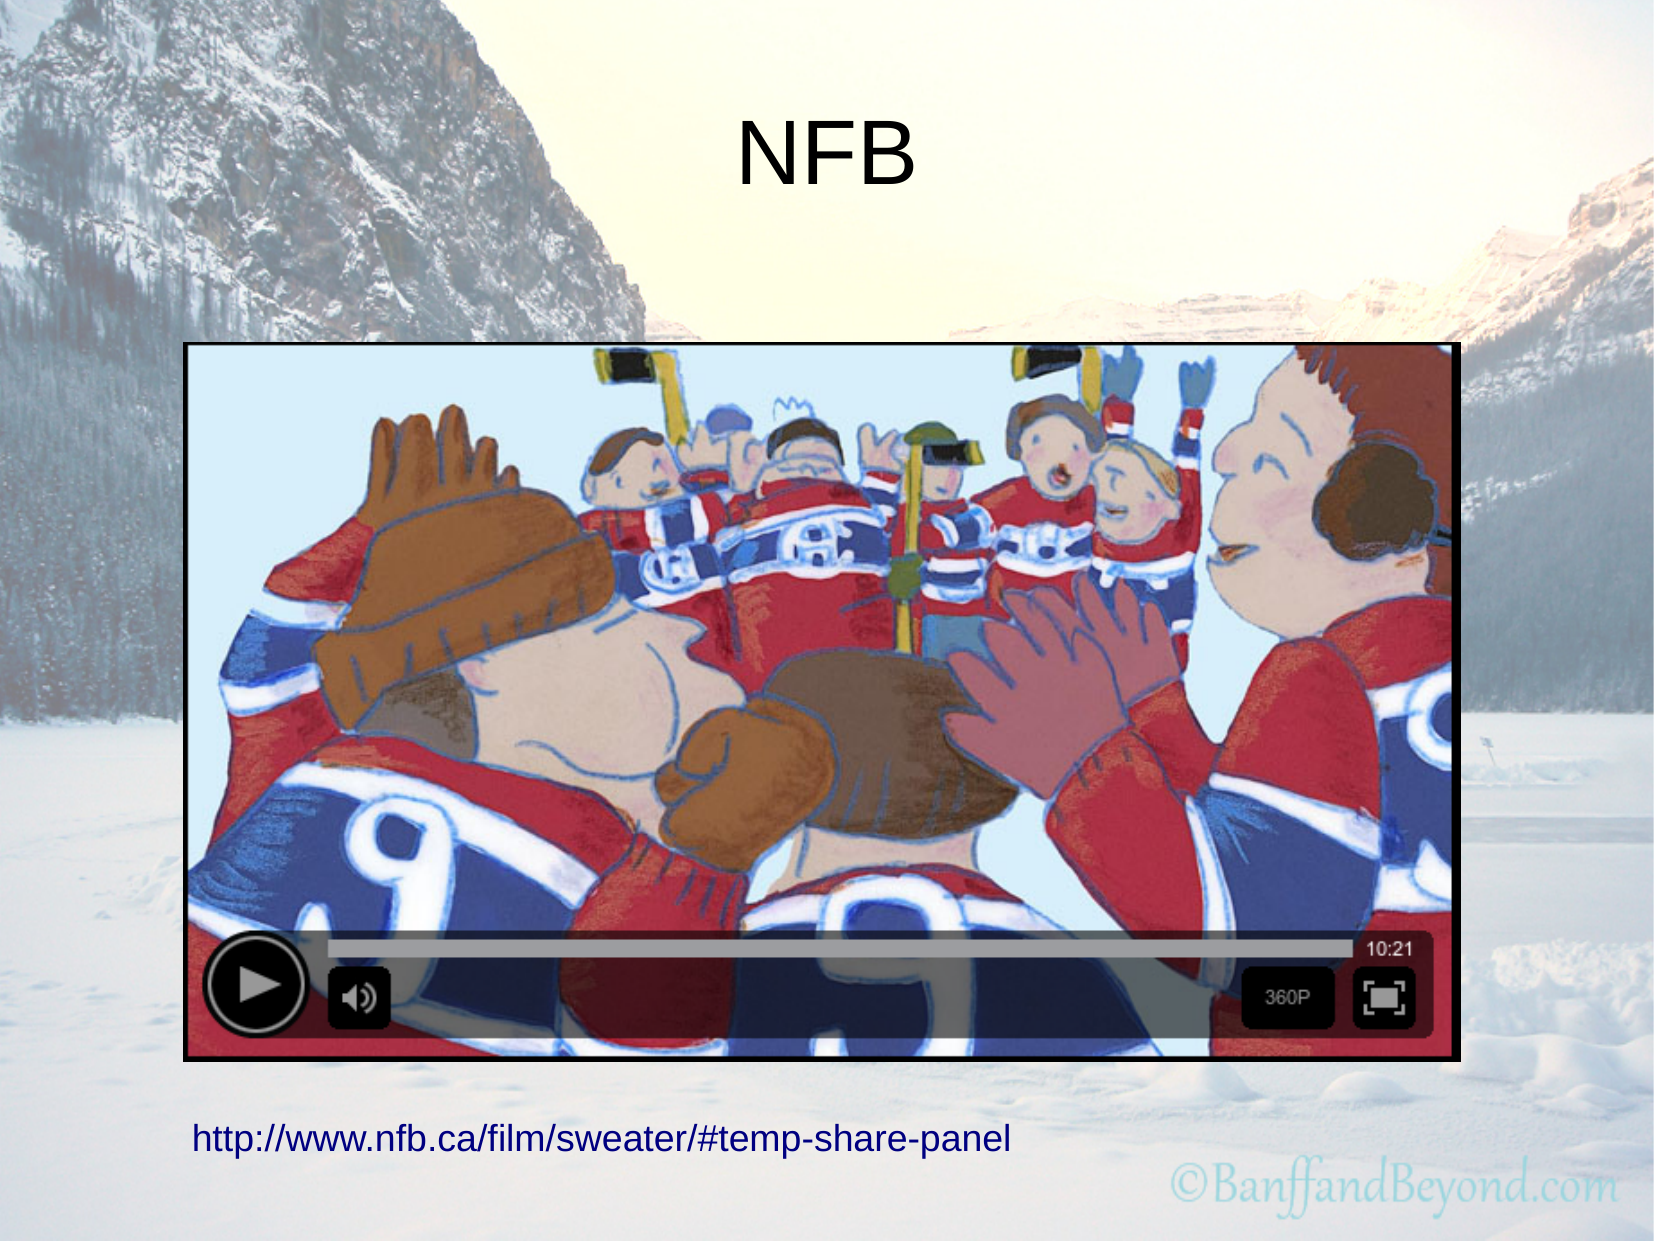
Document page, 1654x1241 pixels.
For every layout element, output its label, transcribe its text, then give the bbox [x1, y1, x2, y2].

picture [0, 0, 1654, 1241]
text_box http://www.nfb.ca/film/sweater/#temp-share-panel [177, 1110, 1512, 1168]
title NFB [82, 49, 1571, 257]
